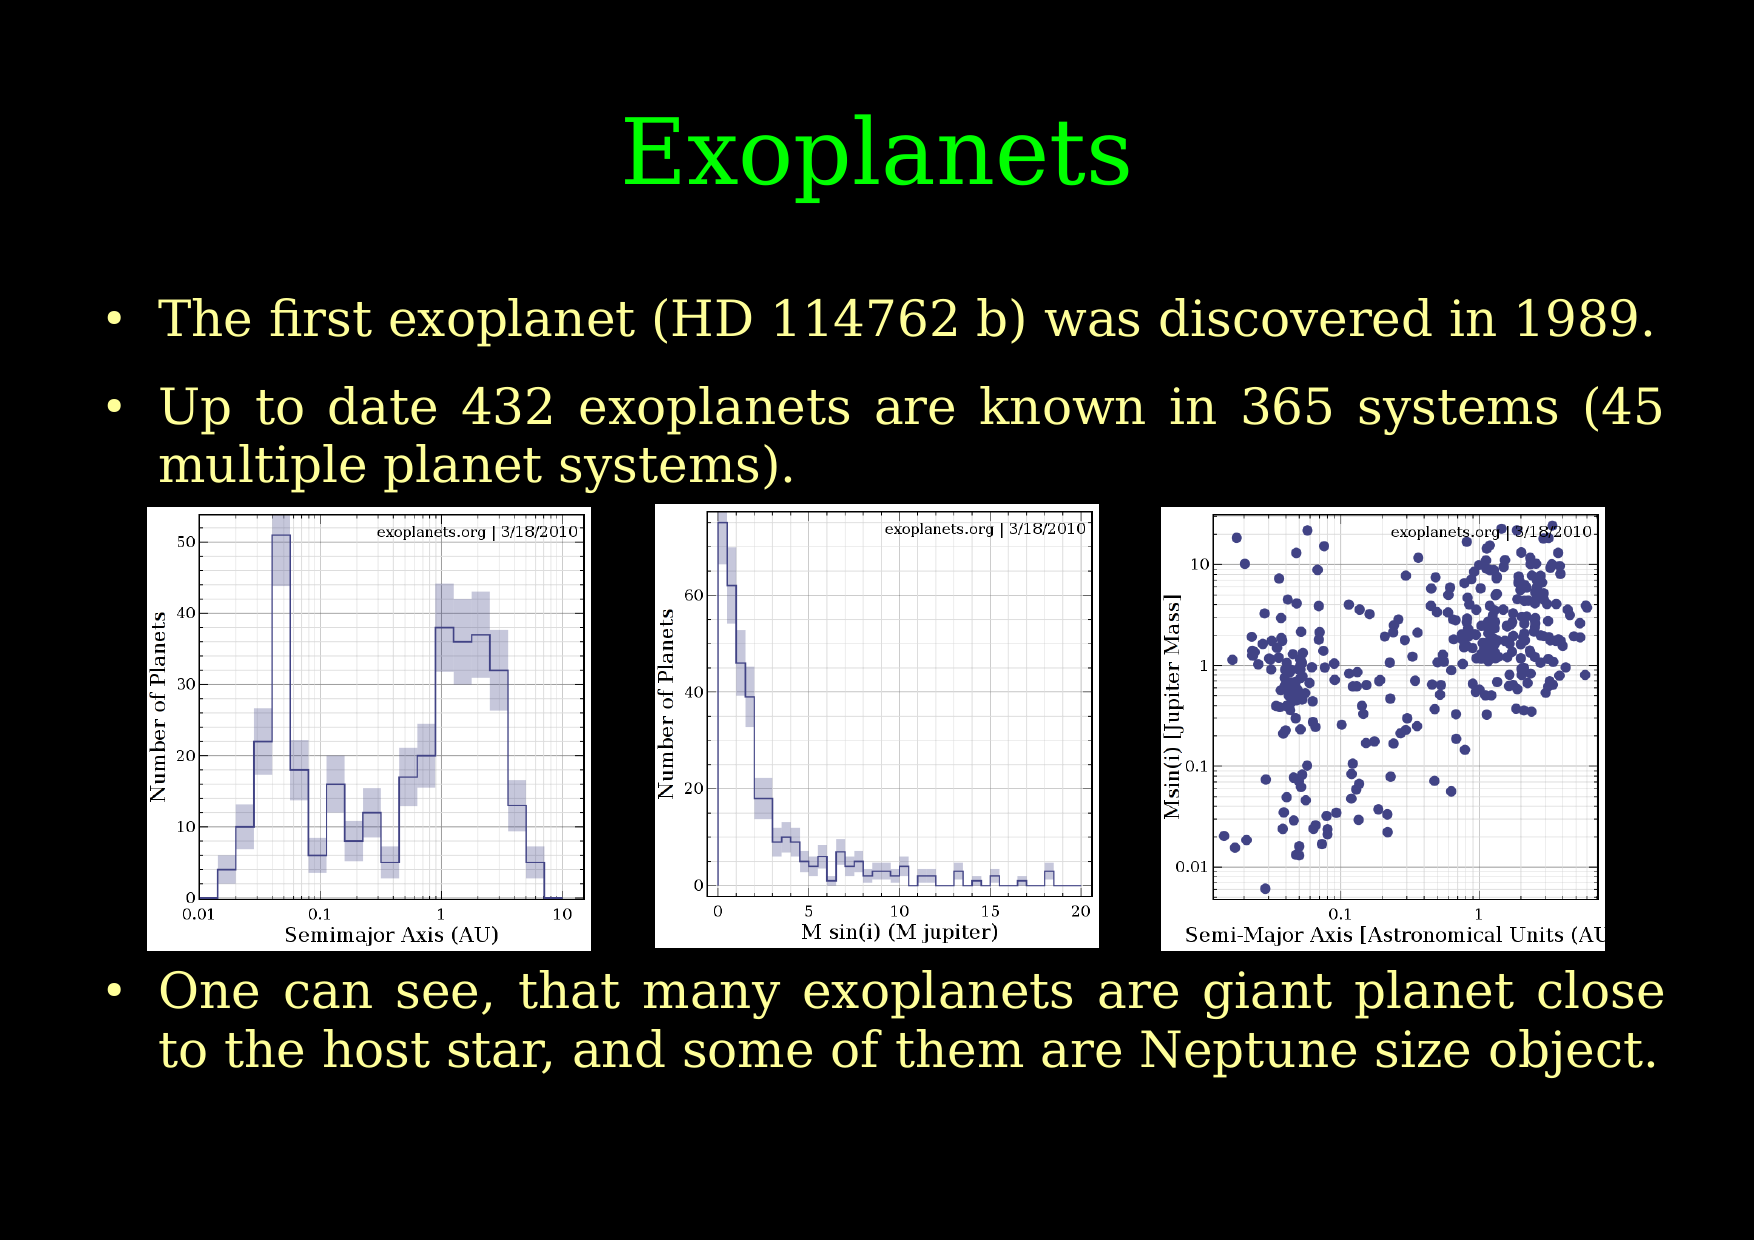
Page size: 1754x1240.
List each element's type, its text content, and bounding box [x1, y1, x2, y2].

picture [147, 507, 591, 951]
title Exoplanets [87, 49, 1667, 257]
picture [1161, 507, 1605, 951]
picture [655, 504, 1099, 948]
list The first exoplanet (HD 114762 b) was discovered in 1989. Up to date 432 exoplanets are known in 365 systems (45 multiple planet systems). One can see, that many exoplanets are giant planet close to the host star, and some of them are Neptune size object. [87, 290, 1667, 1094]
